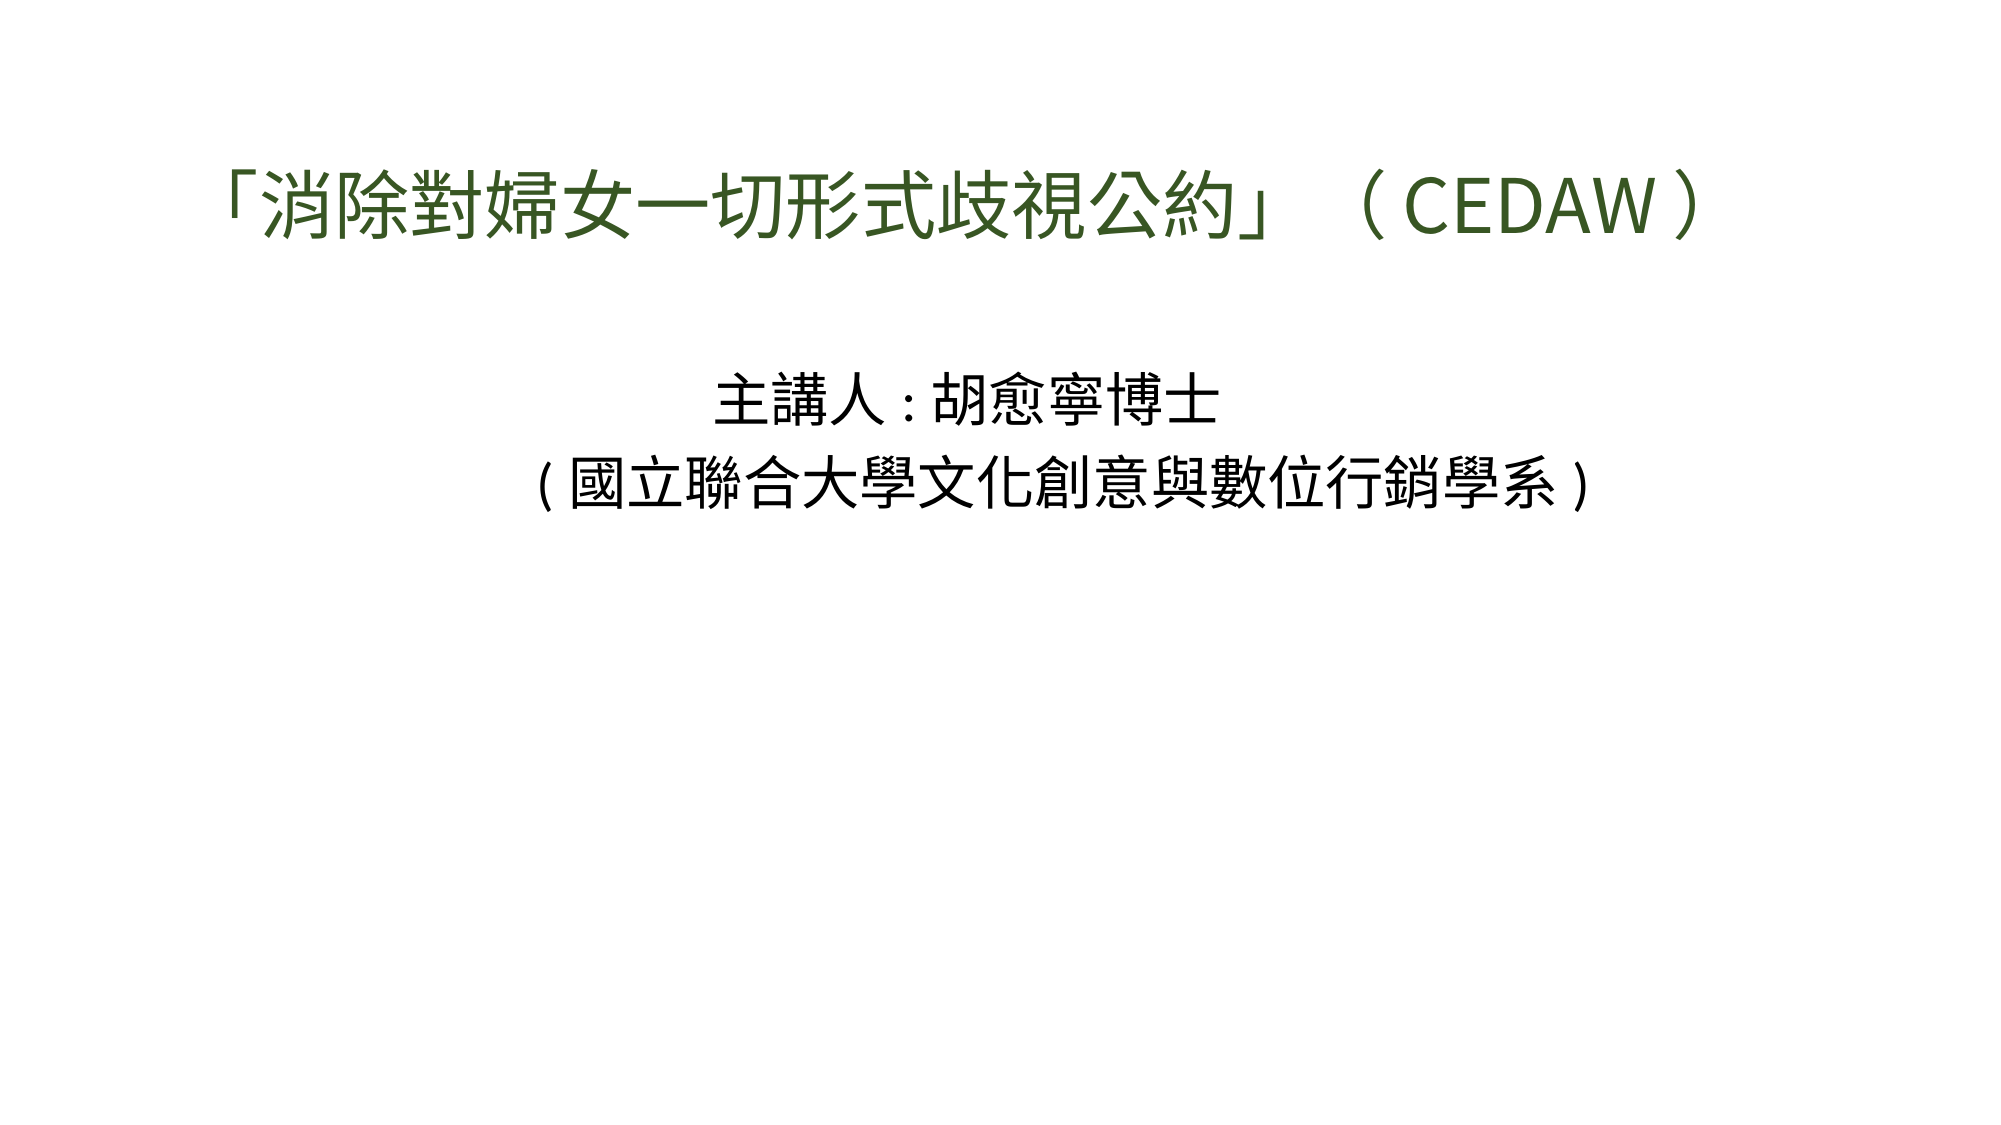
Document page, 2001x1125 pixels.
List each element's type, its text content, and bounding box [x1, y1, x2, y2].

title 「消除對婦女一切形式歧視公約」（CEDAW） [137, 59, 1863, 278]
list 主講人:胡愈寧博士 (國立聯合大學文化創意與數位行銷學系) [137, 363, 1863, 1014]
